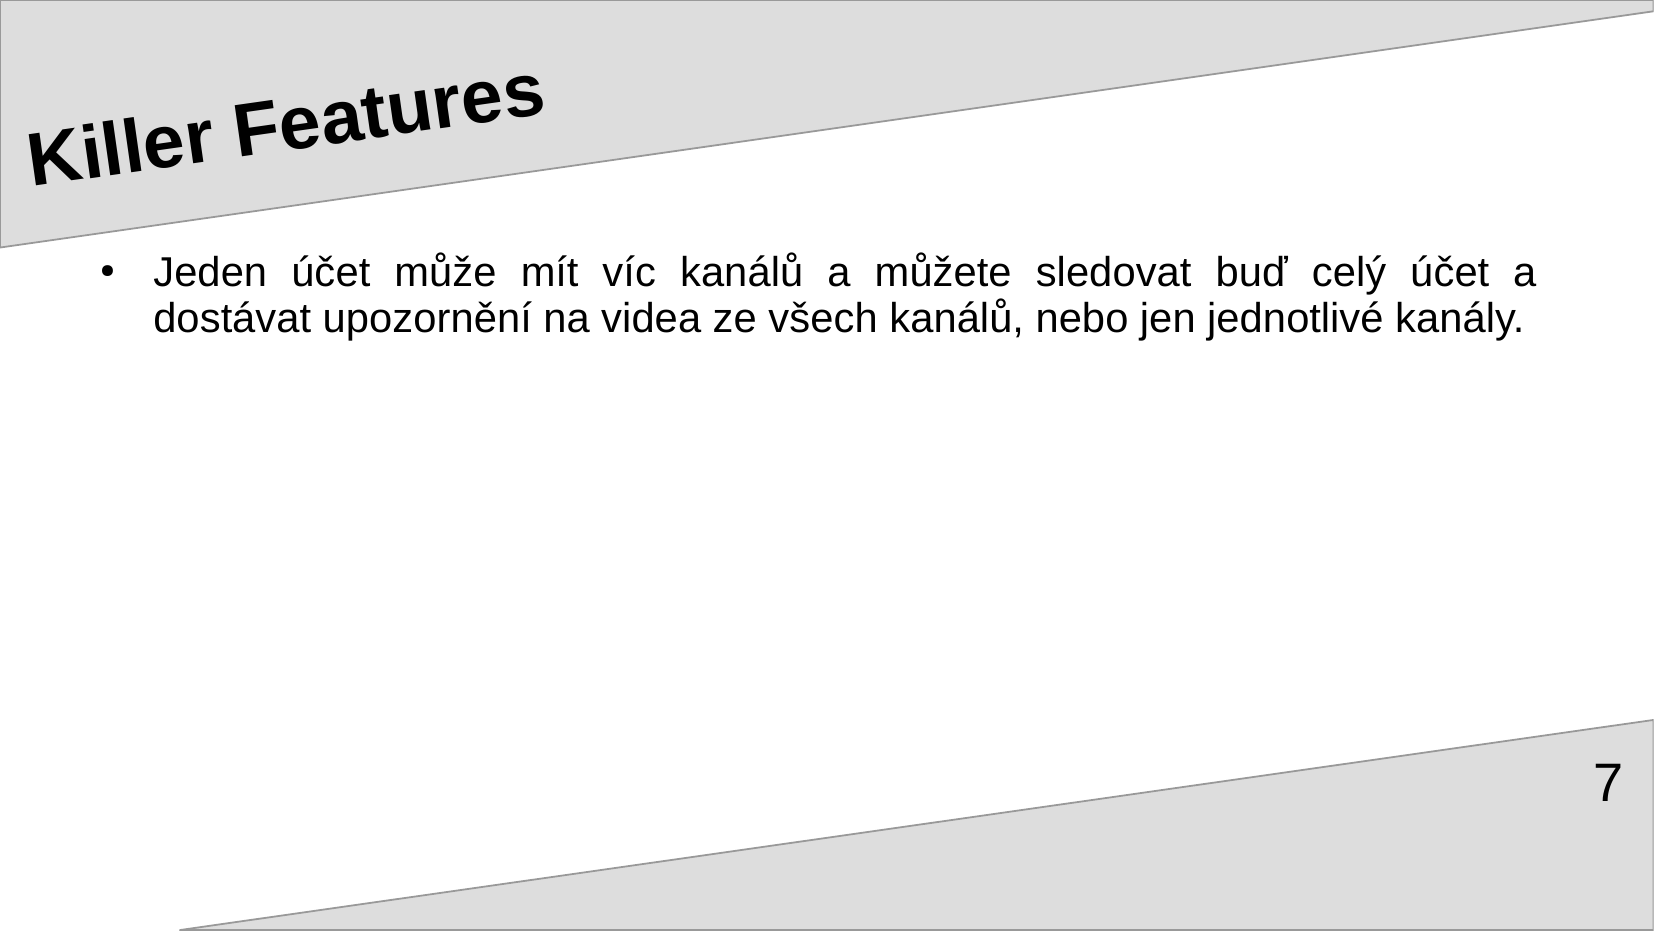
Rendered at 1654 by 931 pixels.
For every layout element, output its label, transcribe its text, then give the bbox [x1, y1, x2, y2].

list Jeden účet může mít víc kanálů a můžete sledovat buď celý účet a dostávat upozornění na videa ze všech kanálů, nebo jen jednotlivé kanály. [82, 248, 1538, 789]
title Killer Features [16, 0, 1501, 239]
